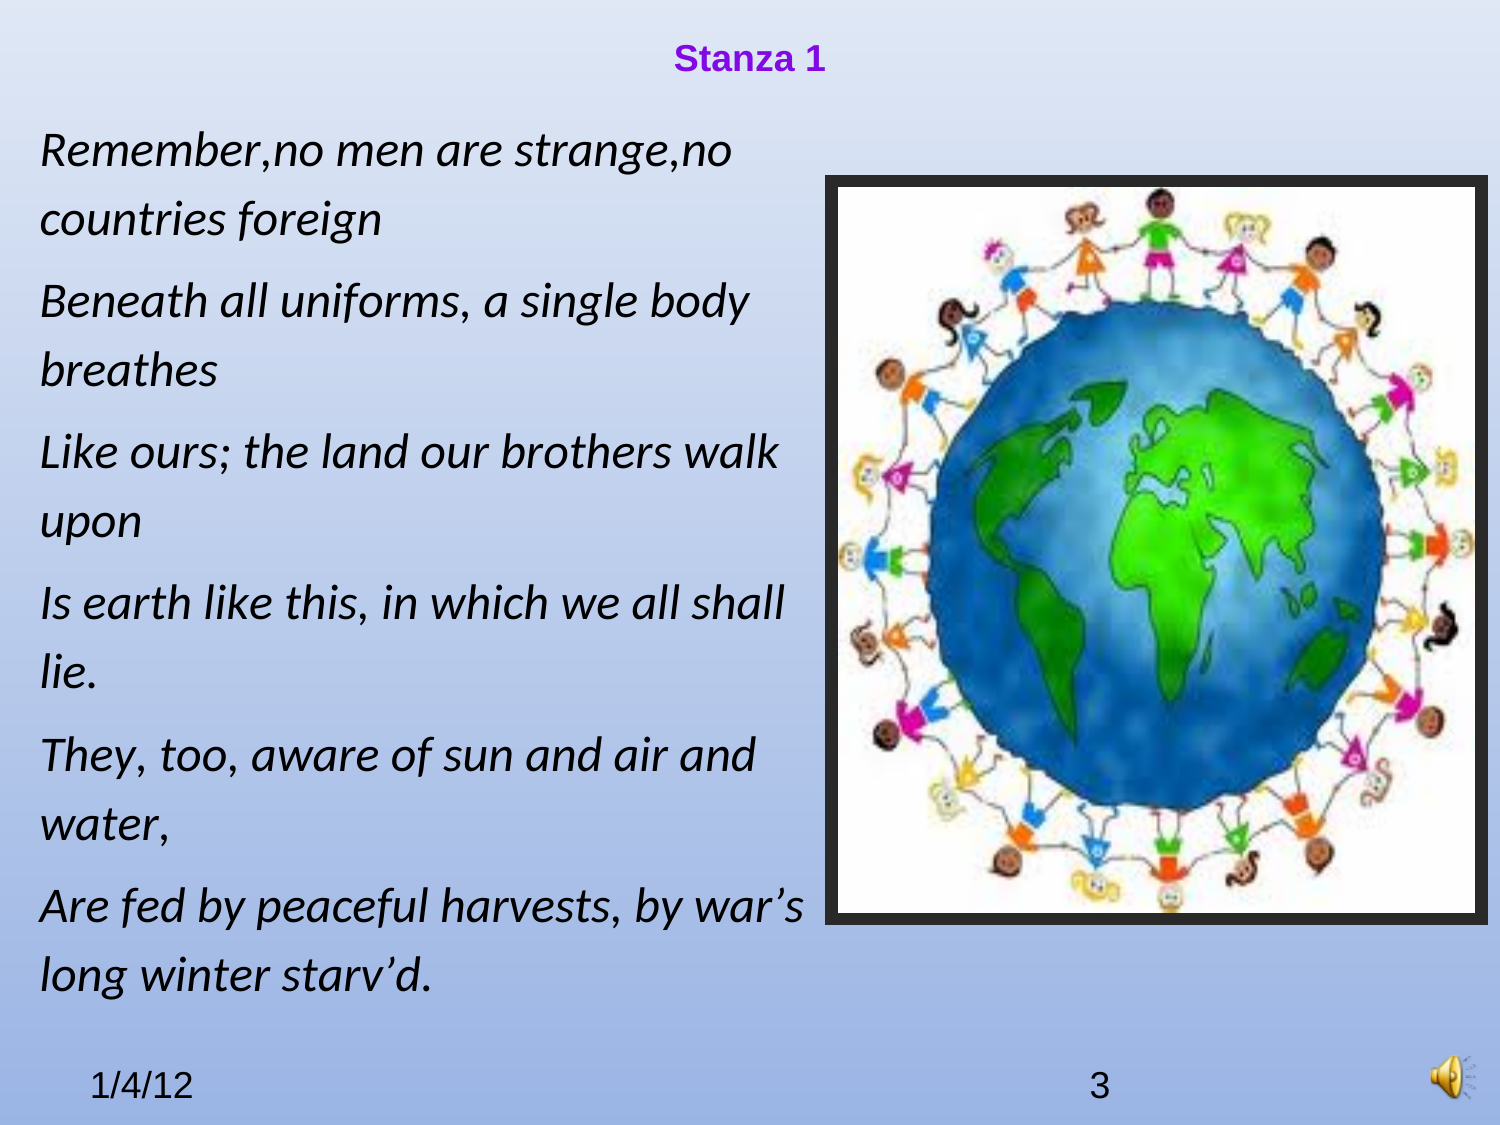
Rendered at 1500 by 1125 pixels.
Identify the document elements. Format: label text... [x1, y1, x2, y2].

picture [837, 187, 1476, 913]
text_box Remember,no men are strange,no countries foreign Beneath all uniforms, a single body breathes Like ours; the land our brothers walk upon Is earth like this, in which we all shall lie. They, too, aware of sun and air and water, Are fed by peaceful harvests, by war’s long winter starv’d. [24, 99, 838, 988]
picture [1429, 1054, 1480, 1105]
text_box Stanza 1 [75, 0, 1426, 113]
